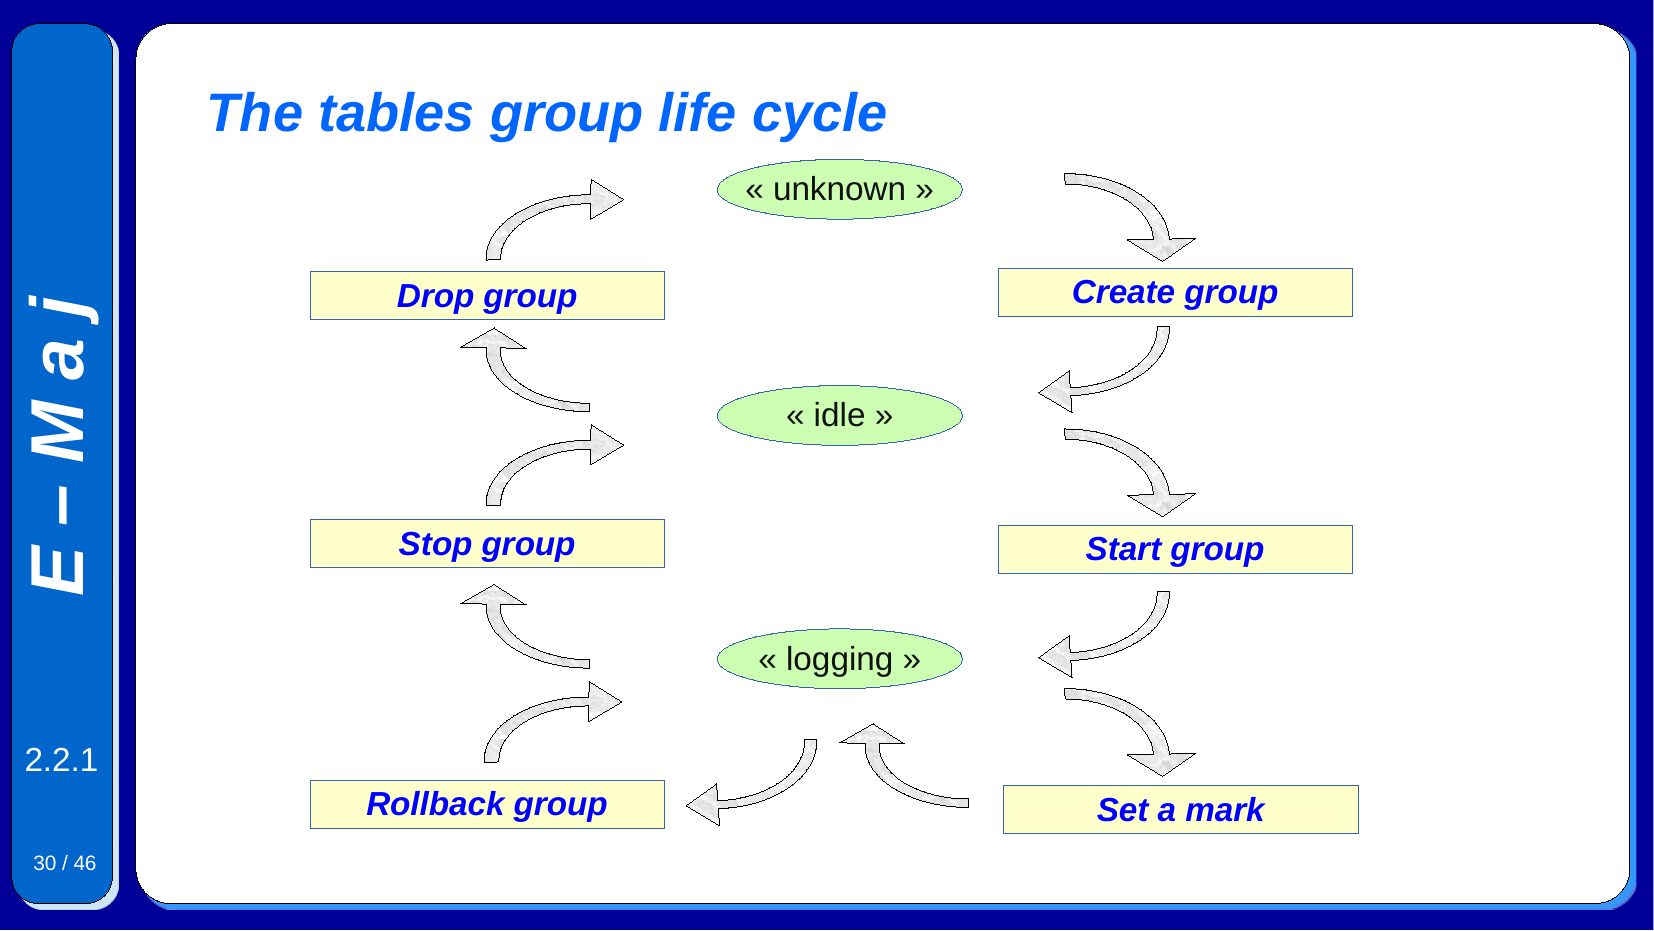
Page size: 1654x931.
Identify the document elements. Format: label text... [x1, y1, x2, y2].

text_box [486, 179, 624, 261]
text_box [1038, 591, 1170, 678]
text_box Create group [998, 268, 1353, 317]
text_box « unknown » [717, 159, 963, 220]
text_box [484, 681, 622, 763]
text_box [1038, 326, 1170, 413]
text_box [686, 739, 817, 826]
text_box [460, 584, 590, 669]
title The tables group life cycle [206, 34, 1593, 191]
text_box [1064, 173, 1196, 262]
text_box [1064, 688, 1196, 777]
text_box [460, 327, 590, 412]
text_box Set a mark [1003, 785, 1359, 834]
text_box [486, 424, 624, 506]
text_box [839, 723, 969, 808]
text_box Rollback group [310, 780, 665, 829]
text_box Start group [998, 525, 1353, 574]
text_box « logging » [717, 628, 963, 689]
text_box Stop group [310, 519, 665, 568]
text_box [1064, 428, 1196, 517]
text_box Drop group [310, 271, 665, 320]
text_box « idle » [717, 385, 963, 446]
